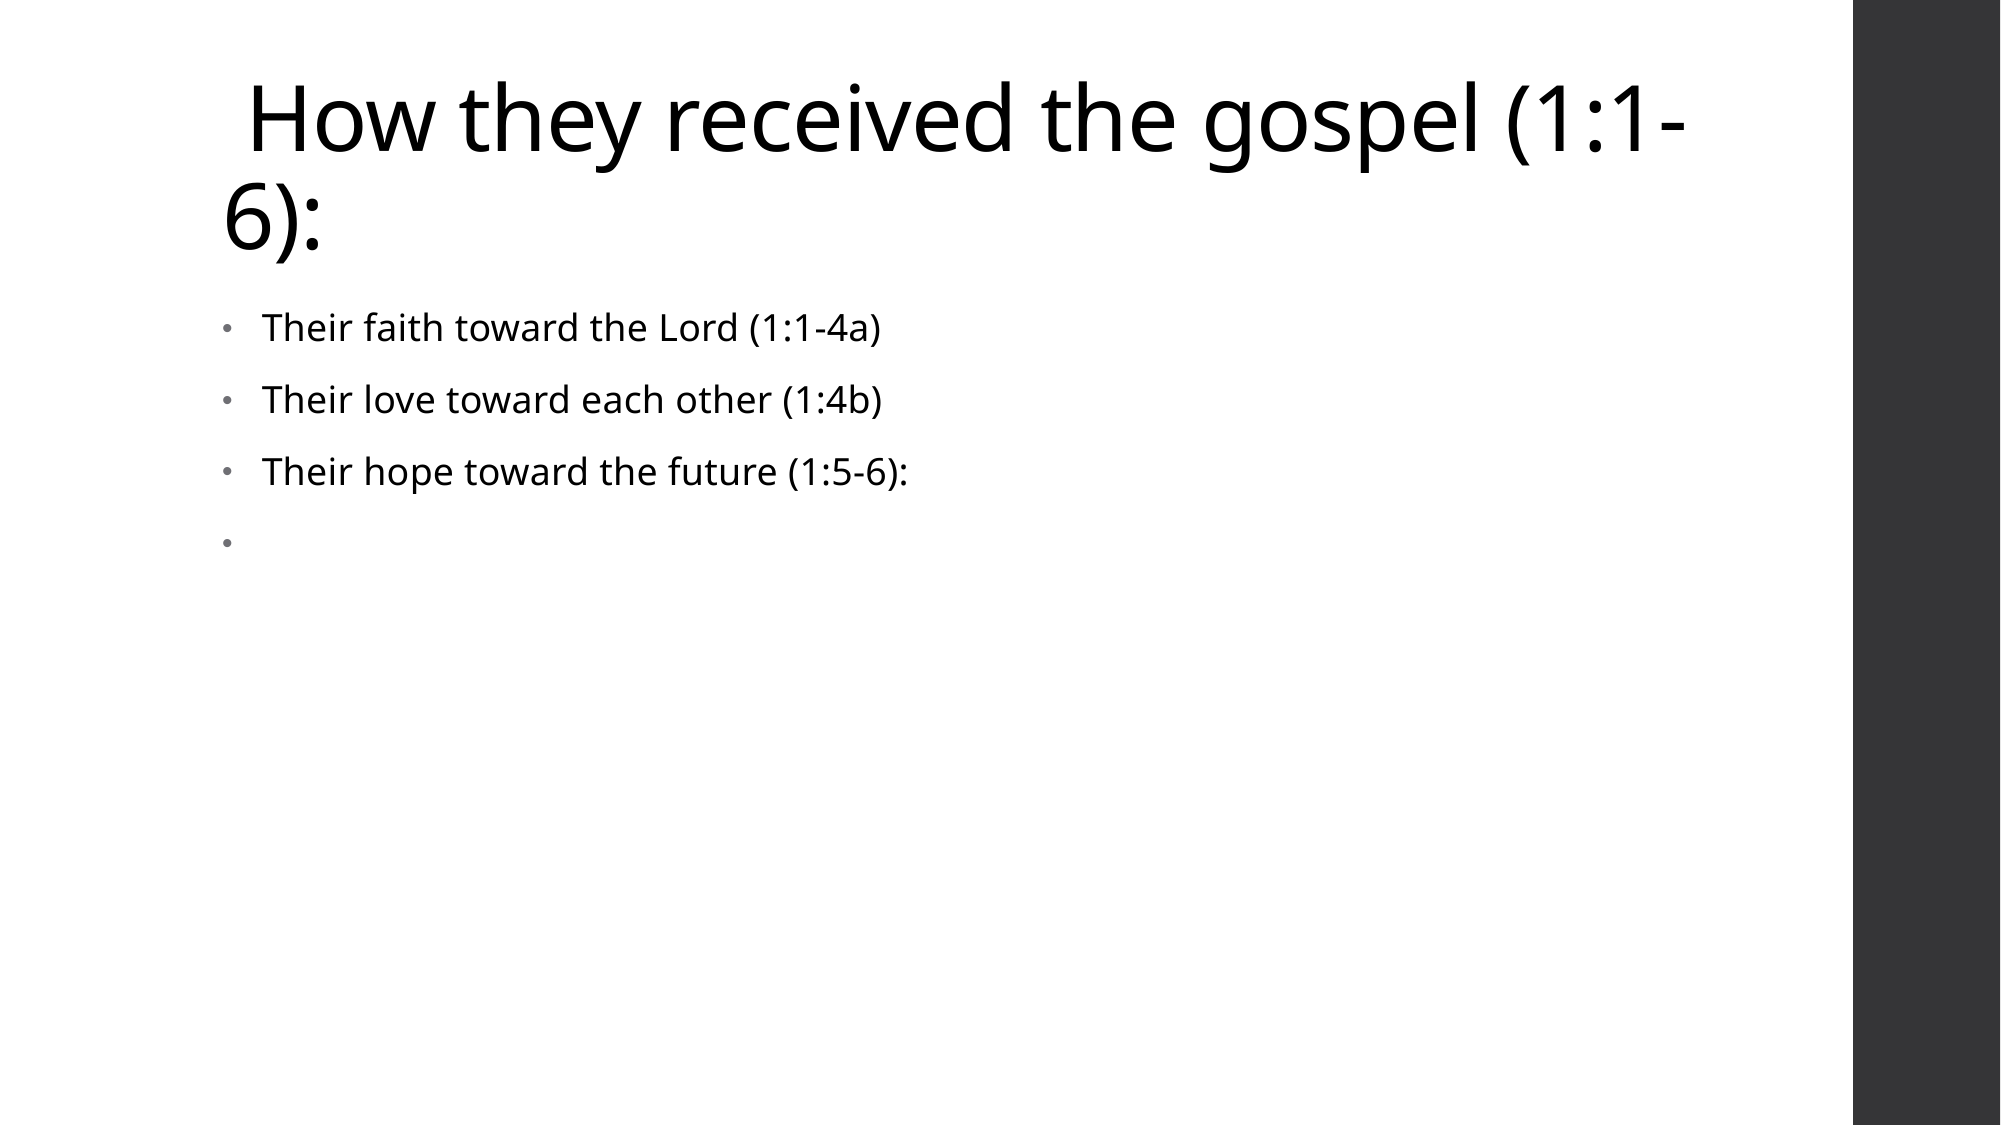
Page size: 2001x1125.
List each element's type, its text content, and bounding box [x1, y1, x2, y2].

title How they received the gospel (1:1-6): [206, 60, 1797, 278]
list Their faith toward the Lord (1:1-4a) Their love toward each other (1:4b) Their hope toward the future (1:5-6): [206, 299, 1617, 1014]
